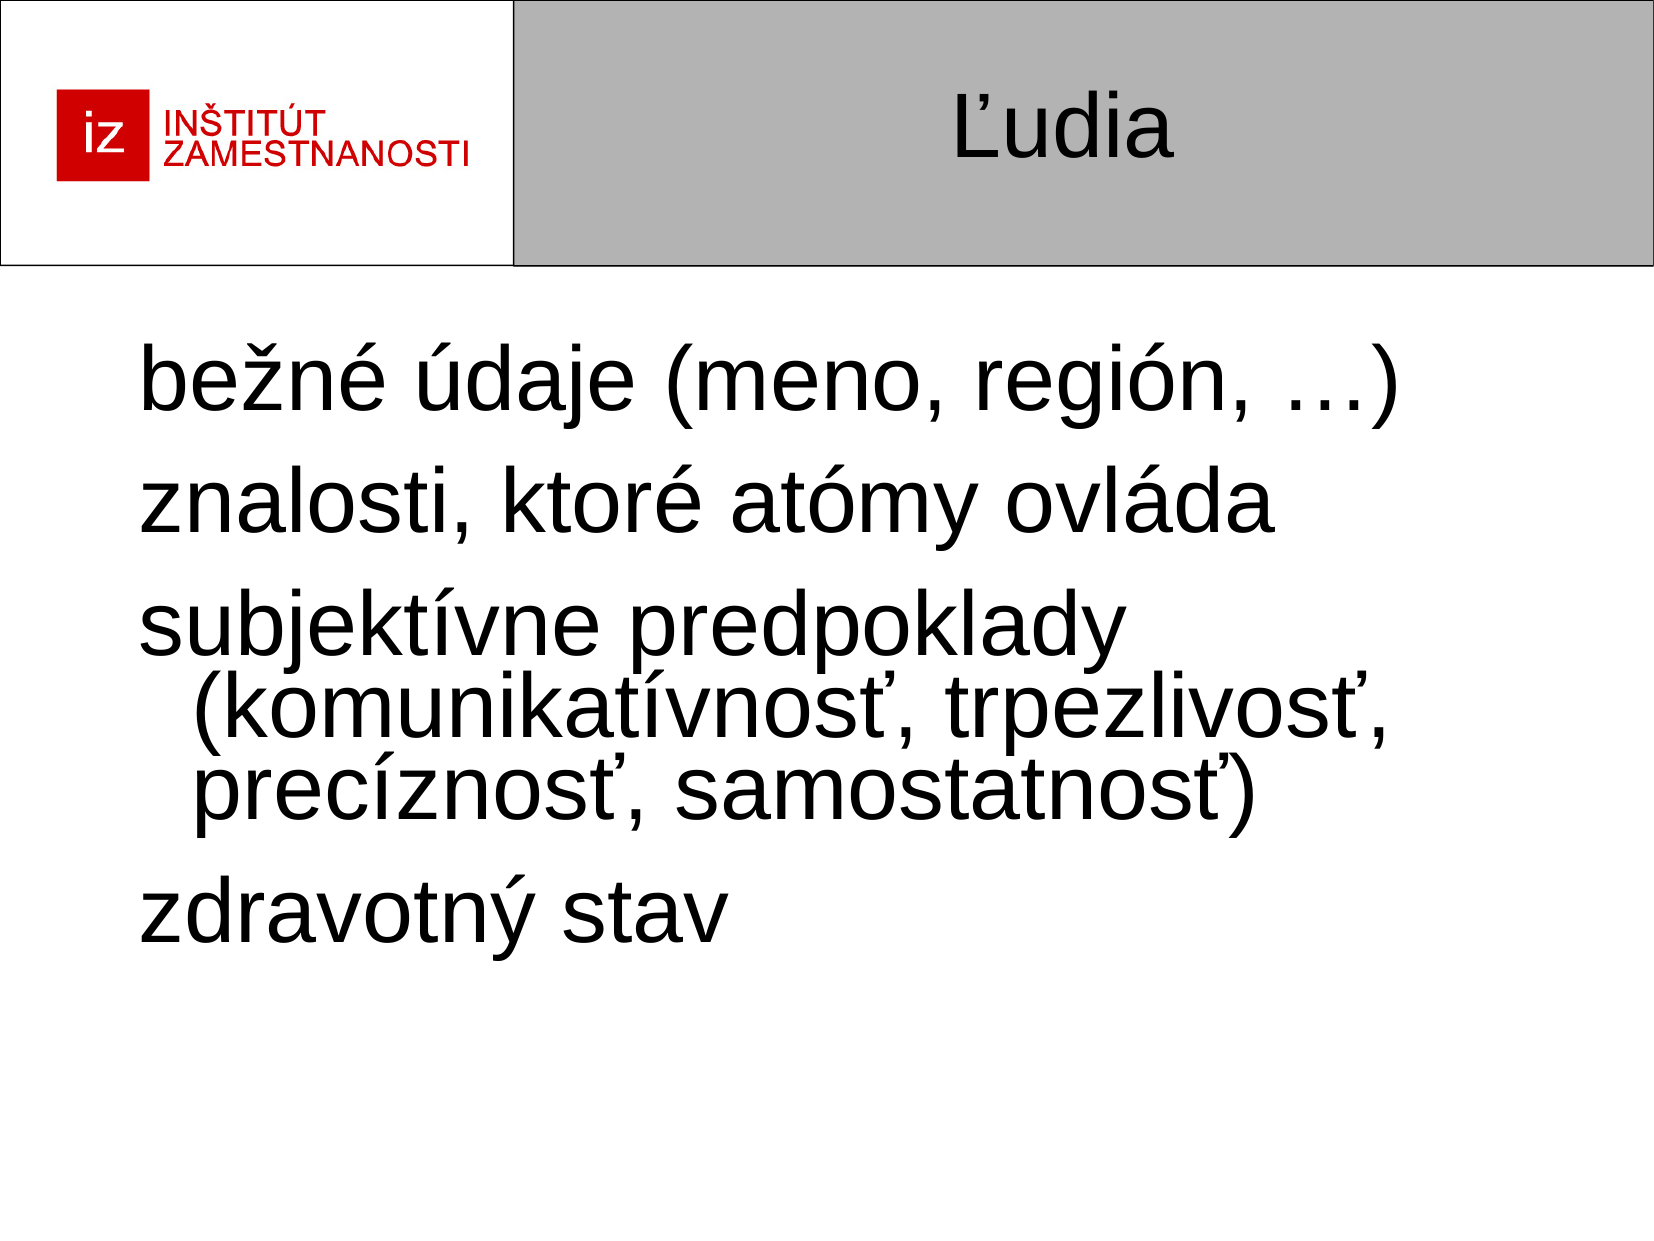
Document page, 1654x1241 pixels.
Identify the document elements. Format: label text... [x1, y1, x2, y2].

picture [5, 8, 512, 257]
title Ľudia [561, 37, 1565, 229]
list bežné údaje (meno, región, …) znalosti, ktoré atómy ovláda subjektívne predpoklady (komunikatívnosť, trpezlivosť, precíznosť, samostatnosť) zdravotný stav [121, 344, 1533, 1112]
